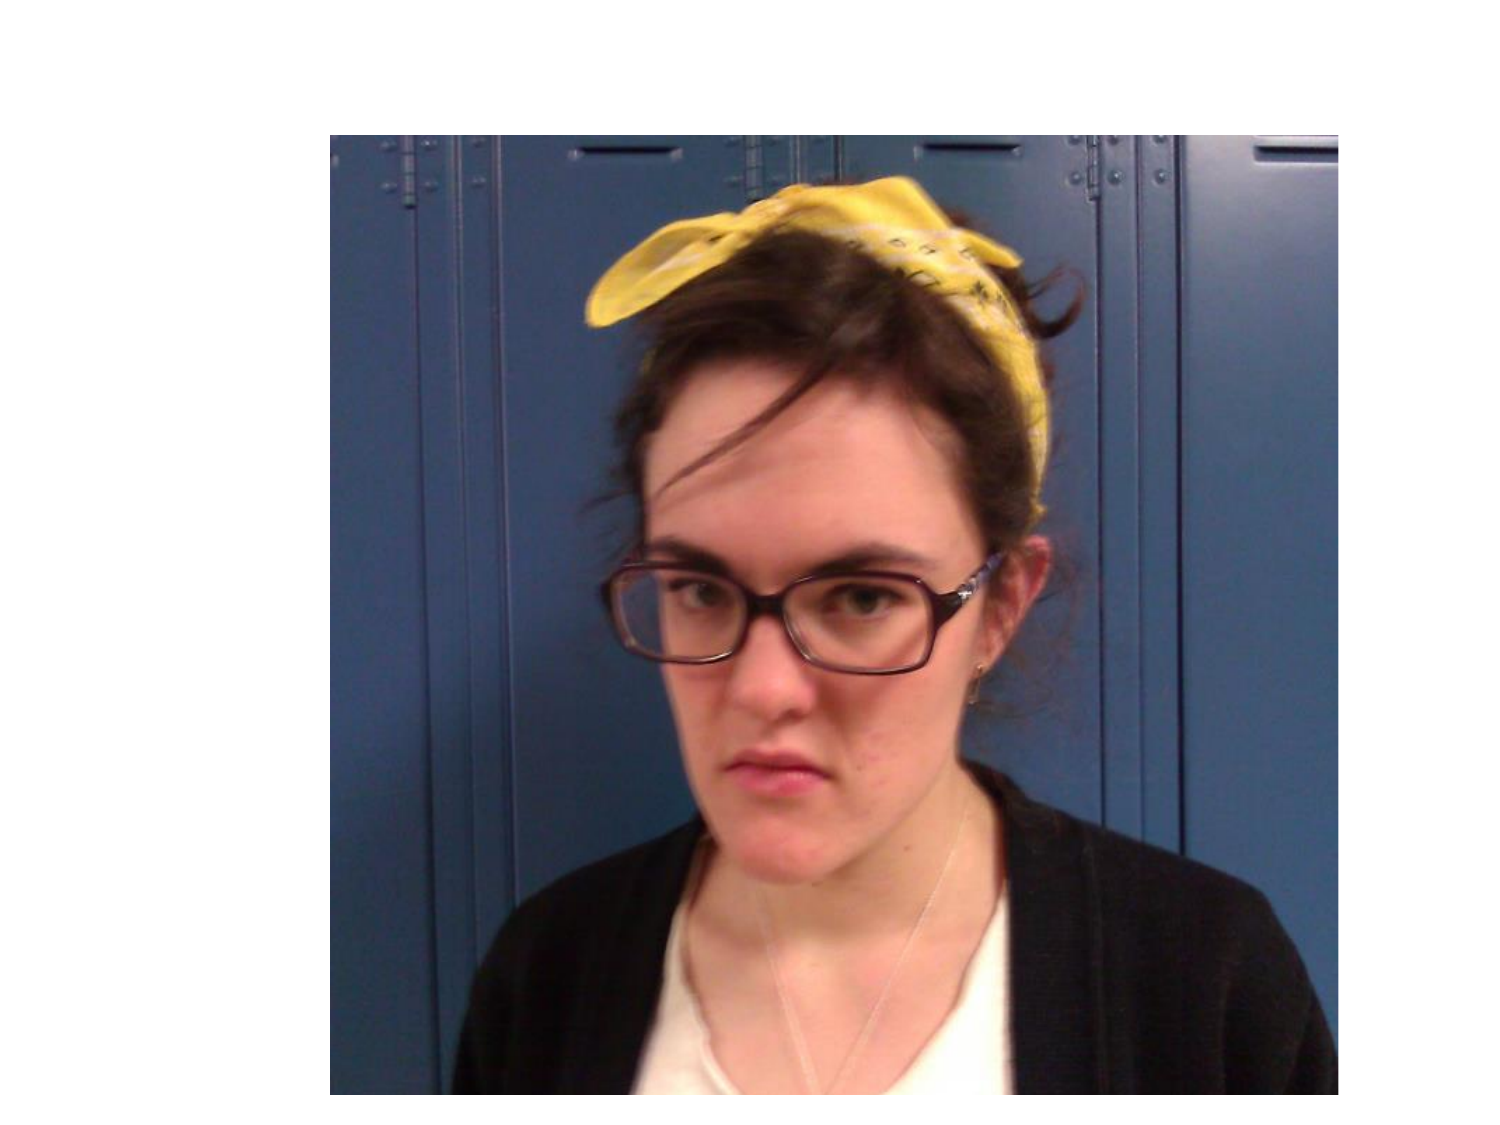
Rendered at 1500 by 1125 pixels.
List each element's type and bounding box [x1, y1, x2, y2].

picture [330, 135, 1339, 1095]
